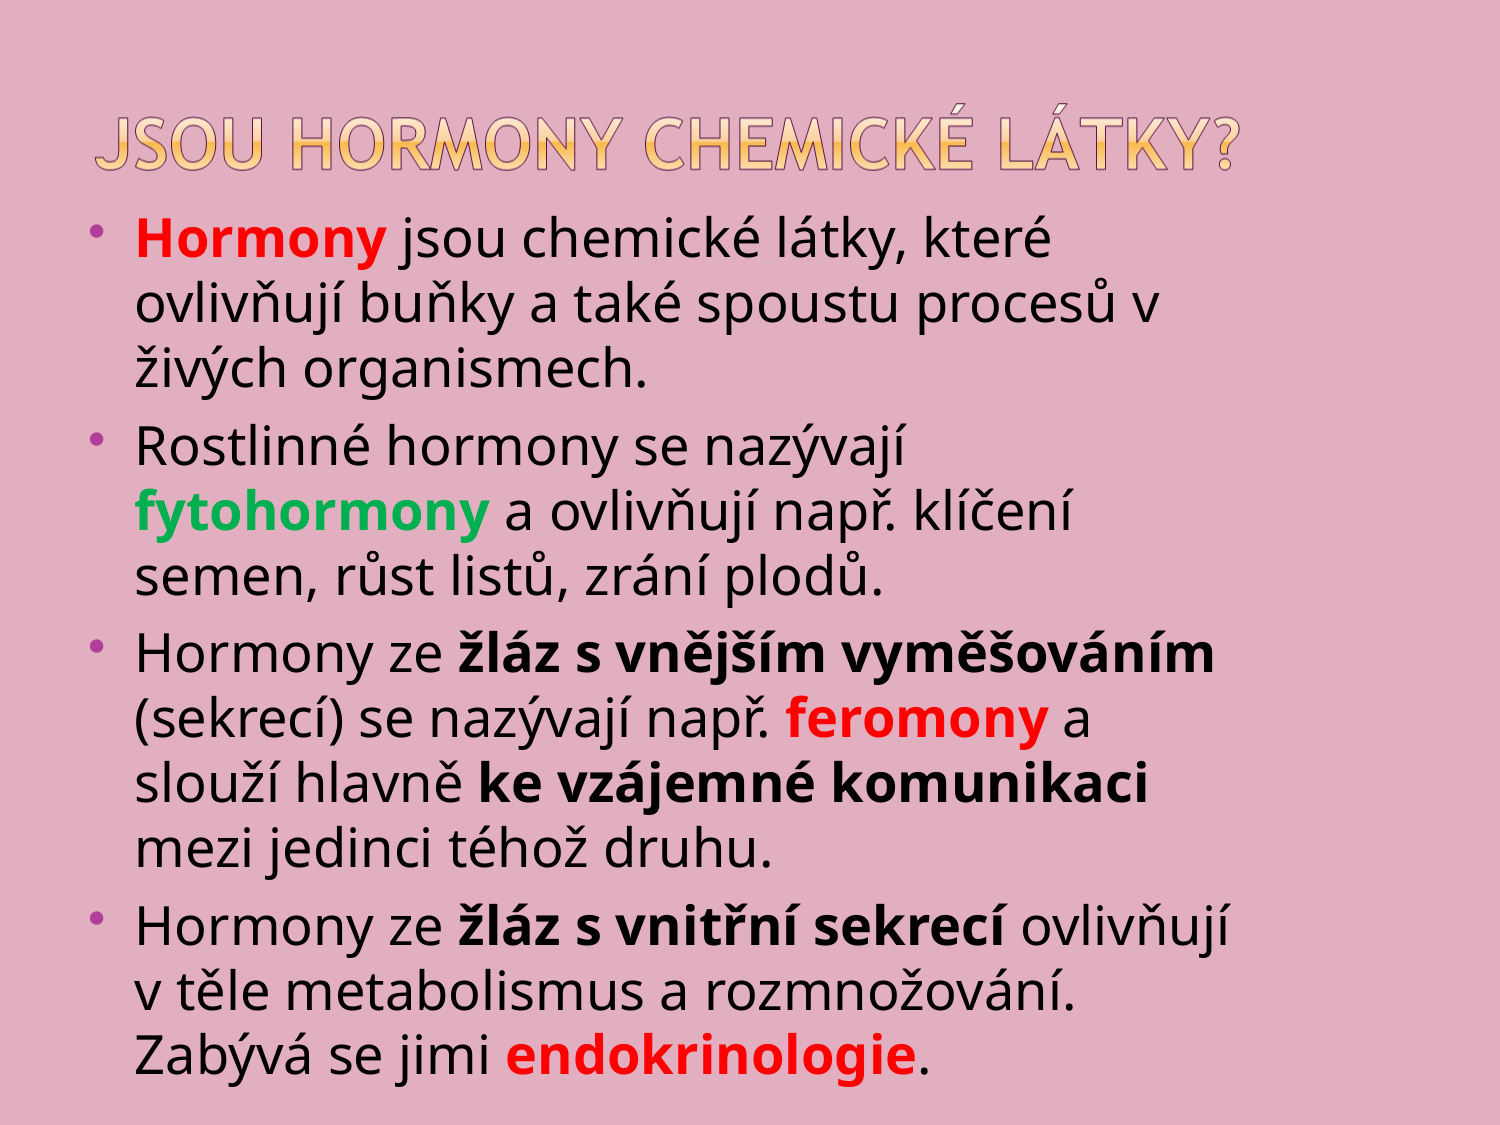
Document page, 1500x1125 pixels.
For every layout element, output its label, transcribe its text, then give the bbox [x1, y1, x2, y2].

text_box [52, 53, 1285, 228]
list Hormony jsou chemické látky, které ovlivňují buňky a také spoustu procesů v živých organismech. Rostlinné hormony se nazývají fytohormony a ovlivňují např. klíčení semen, růst listů, zrání plodů. Hormony ze žláz s vnějším vyměšováním (sekrecí) se nazývají např. feromony a slouží hlavně ke vzájemné komunikaci mezi jedinci téhož druhu. Hormony ze žláz s vnitřní sekrecí ovlivňují v těle metabolismus a rozmnožování. Zabývá se jimi endokrinologie. [75, 196, 1263, 1094]
